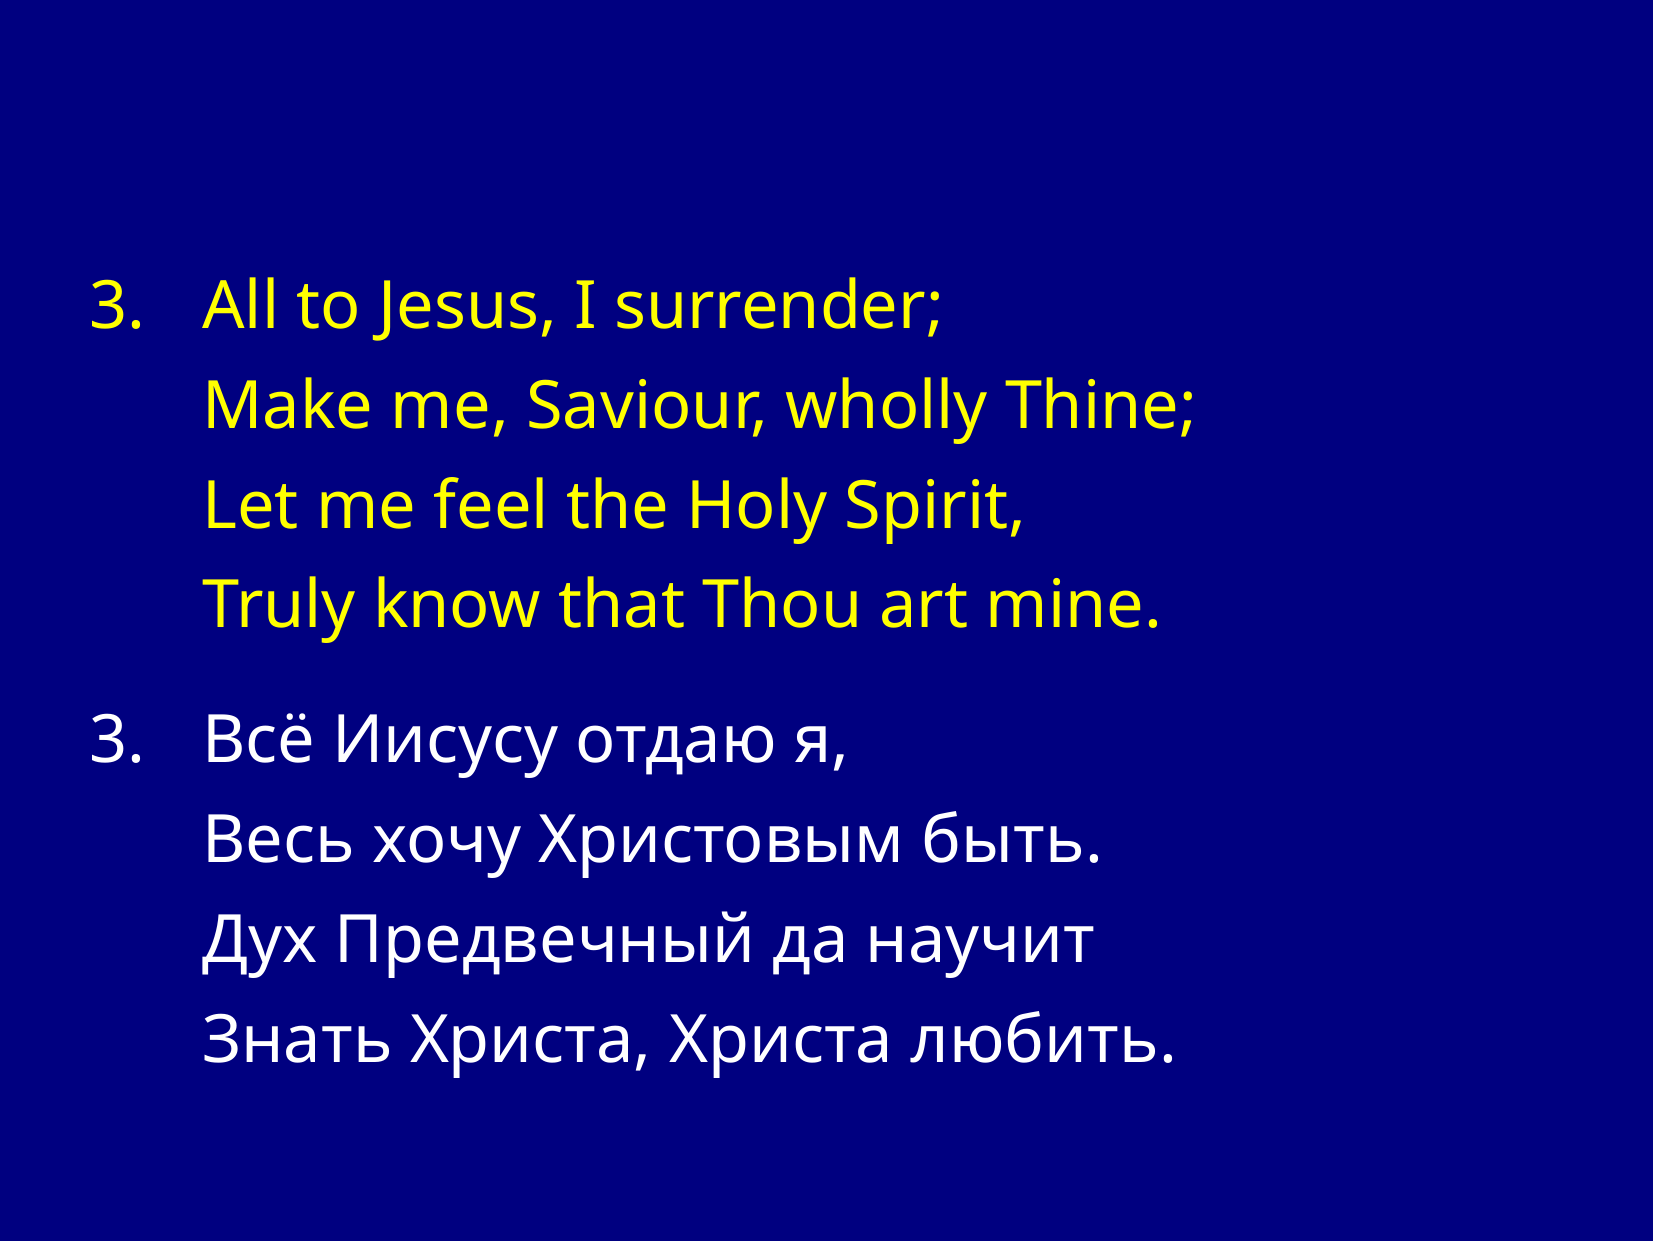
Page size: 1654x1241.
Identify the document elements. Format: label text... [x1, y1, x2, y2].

text_box 3. All to Jesus, I surrender; Make me, Saviour, wholly Thine; Let me feel the Holy Spirit, Truly know that Thou art mine. [75, 150, 1576, 638]
text_box 3. Всё Иисусу отдаю я, Весь хочу Христовым быть. Дух Предвечный да научит Знать Христа, Христа любить. [75, 675, 1576, 1163]
